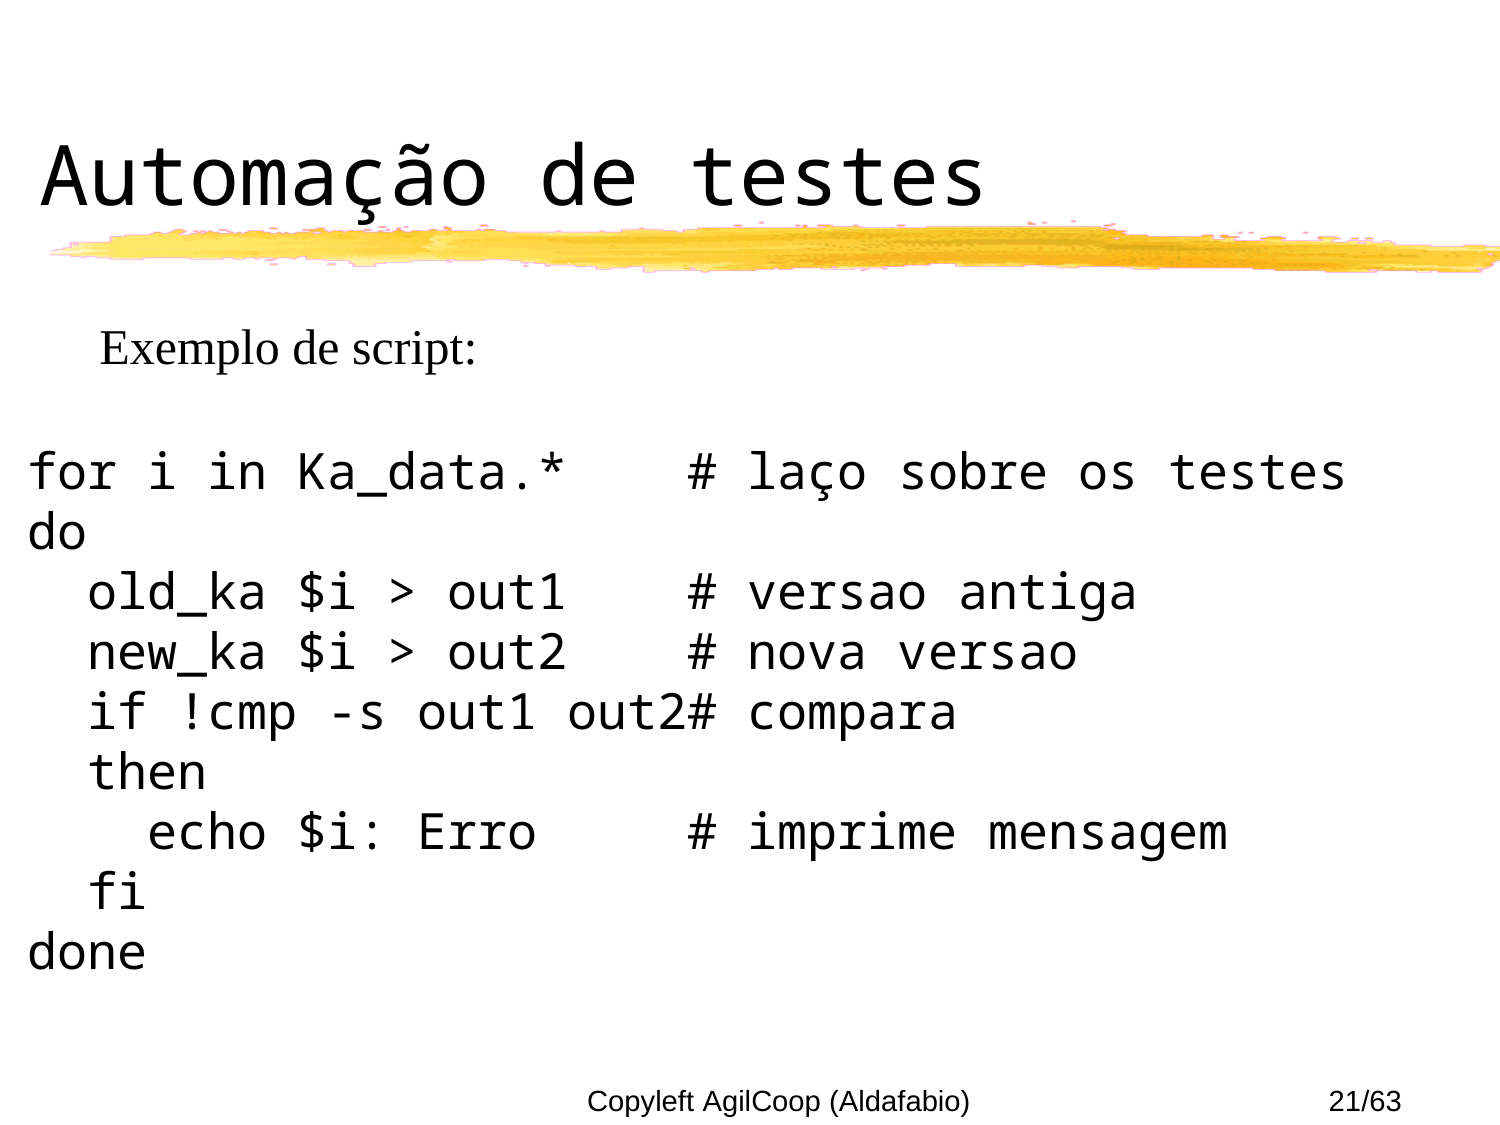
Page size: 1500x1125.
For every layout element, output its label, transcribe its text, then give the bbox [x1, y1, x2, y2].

text_box Exemplo de script: [84, 306, 493, 383]
text_box for i in Ka_data.* # laço sobre os testes do old_ka $i > out1 # versao antiga new_ka $i > out2 # nova versao if !cmp -s out1 out2# compara then echo $i: Erro # imprime mensagem fi done [12, 431, 1363, 987]
title Automação de testes [24, 74, 1488, 238]
picture [50, 215, 1500, 284]
